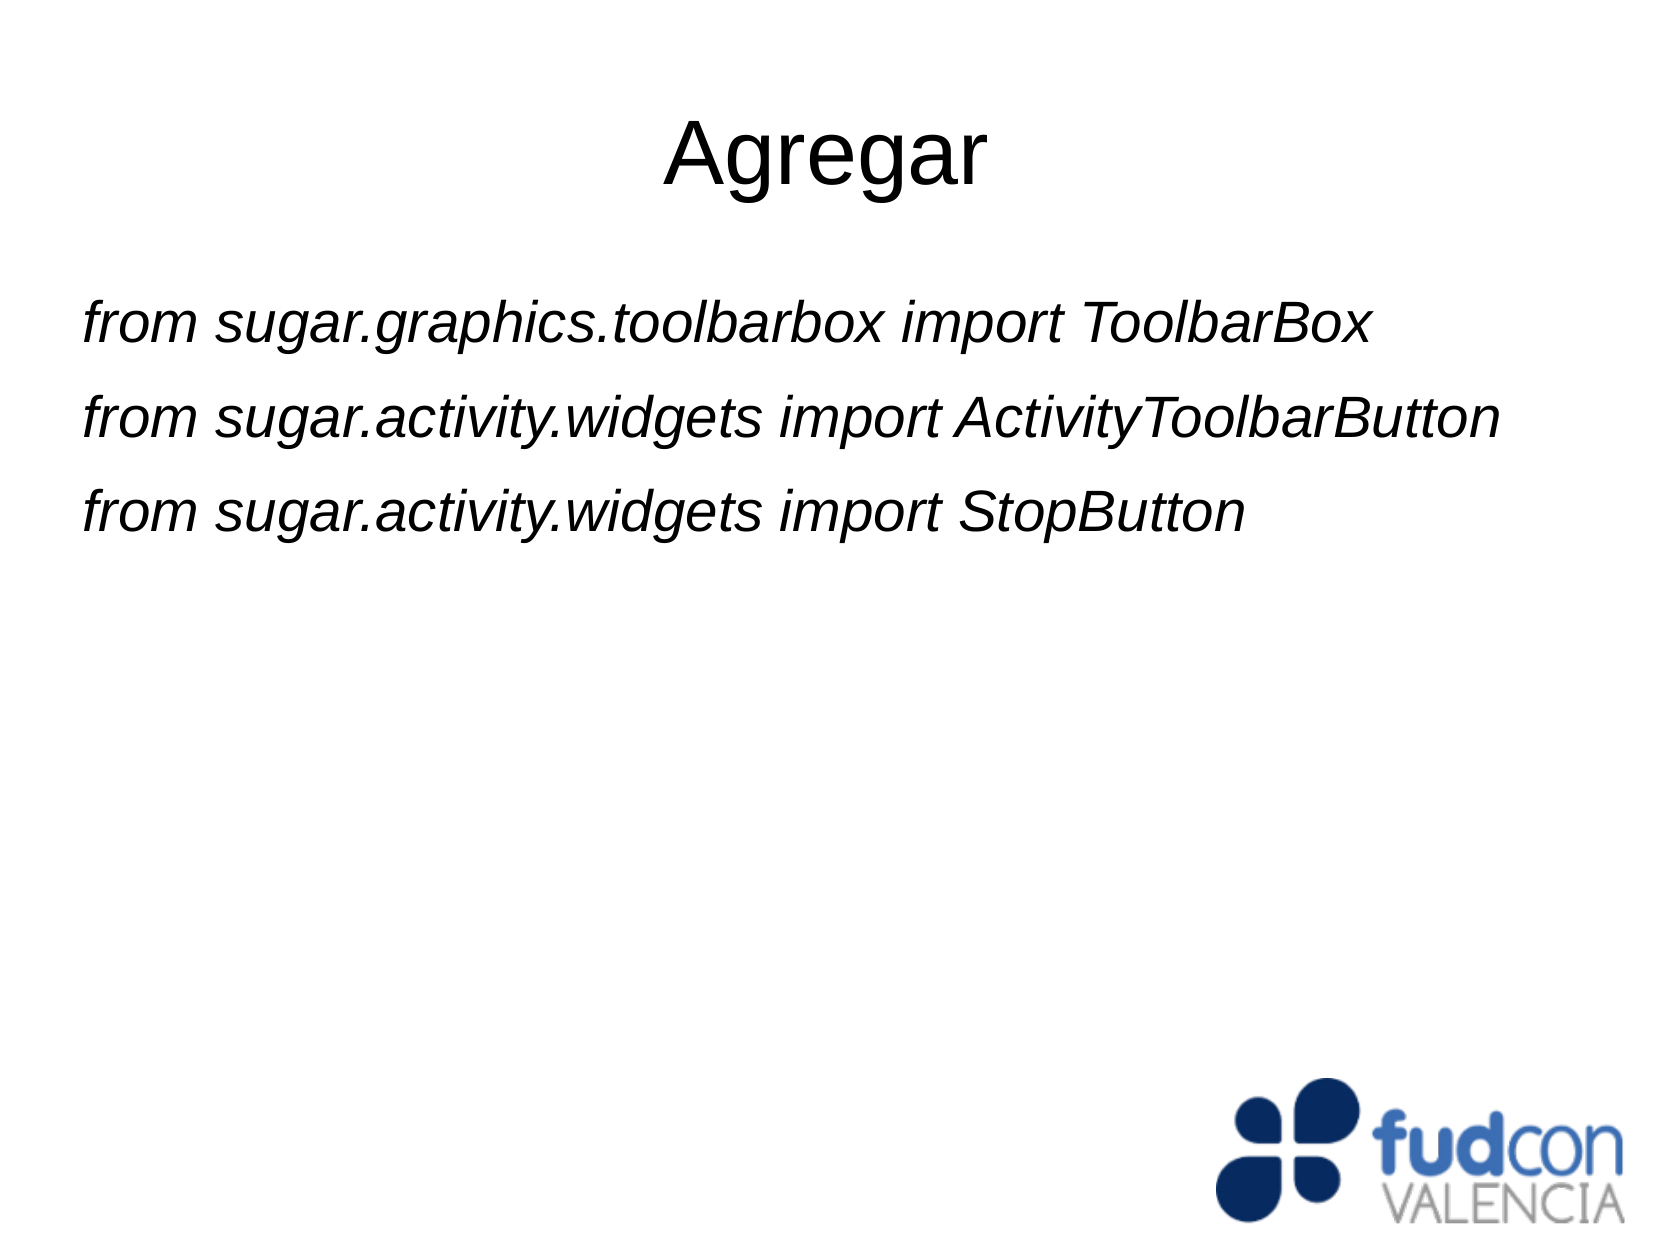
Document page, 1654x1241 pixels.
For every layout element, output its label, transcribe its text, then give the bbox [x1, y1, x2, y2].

list from sugar.graphics.toolbarbox import ToolbarBox from sugar.activity.widgets import ActivityToolbarButton from sugar.activity.widgets import StopButton [82, 290, 1571, 1109]
title Agregar [82, 49, 1571, 257]
picture [1216, 1078, 1643, 1230]
